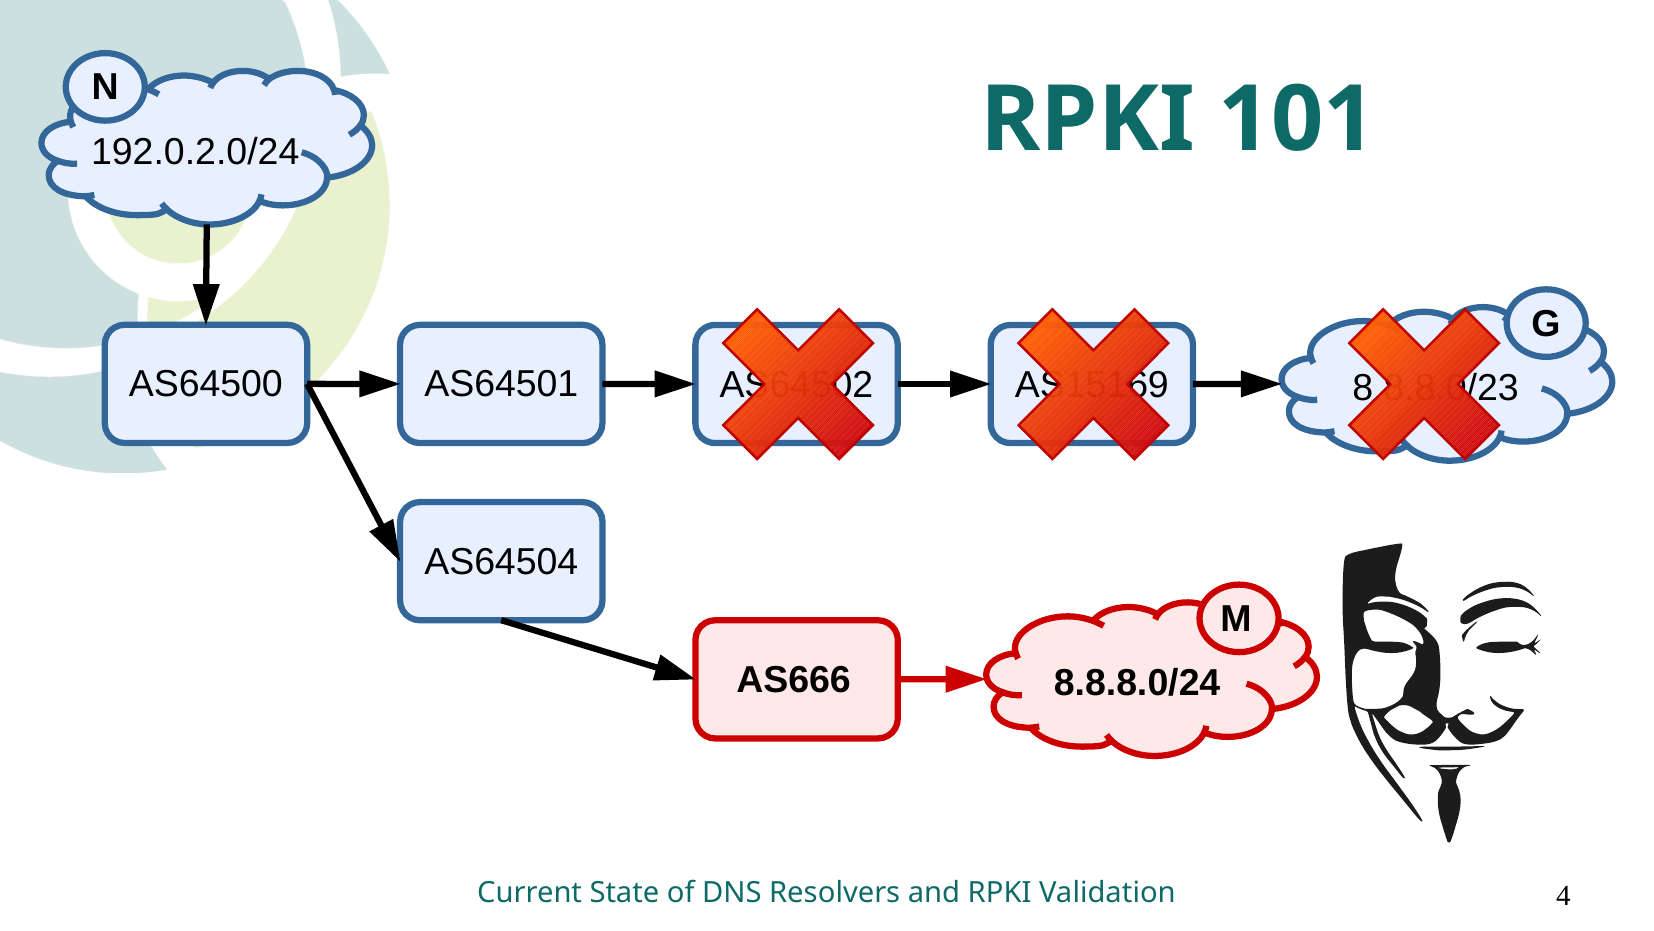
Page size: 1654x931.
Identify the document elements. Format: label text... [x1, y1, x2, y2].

text_box AS666 [695, 620, 898, 739]
picture [667, 253, 928, 514]
title RPKI 101 [82, 37, 1571, 193]
text_box AS64501 [400, 324, 603, 444]
text_box 8.8.8.0/24 [986, 602, 1317, 756]
text_box N [65, 53, 145, 121]
text_box 8.8.8.0/23 [1554, 329, 1613, 434]
text_box AS64500 [104, 324, 308, 443]
picture [962, 253, 1223, 514]
text_box 192.0.2.0/24 [41, 70, 373, 225]
text_box G [1554, 290, 1586, 357]
text_box AS64504 [400, 502, 603, 621]
text_box M [1199, 584, 1279, 653]
text_box 8.8.8.0/23 [1281, 363, 1293, 395]
picture [1293, 253, 1554, 514]
picture [1342, 543, 1542, 843]
